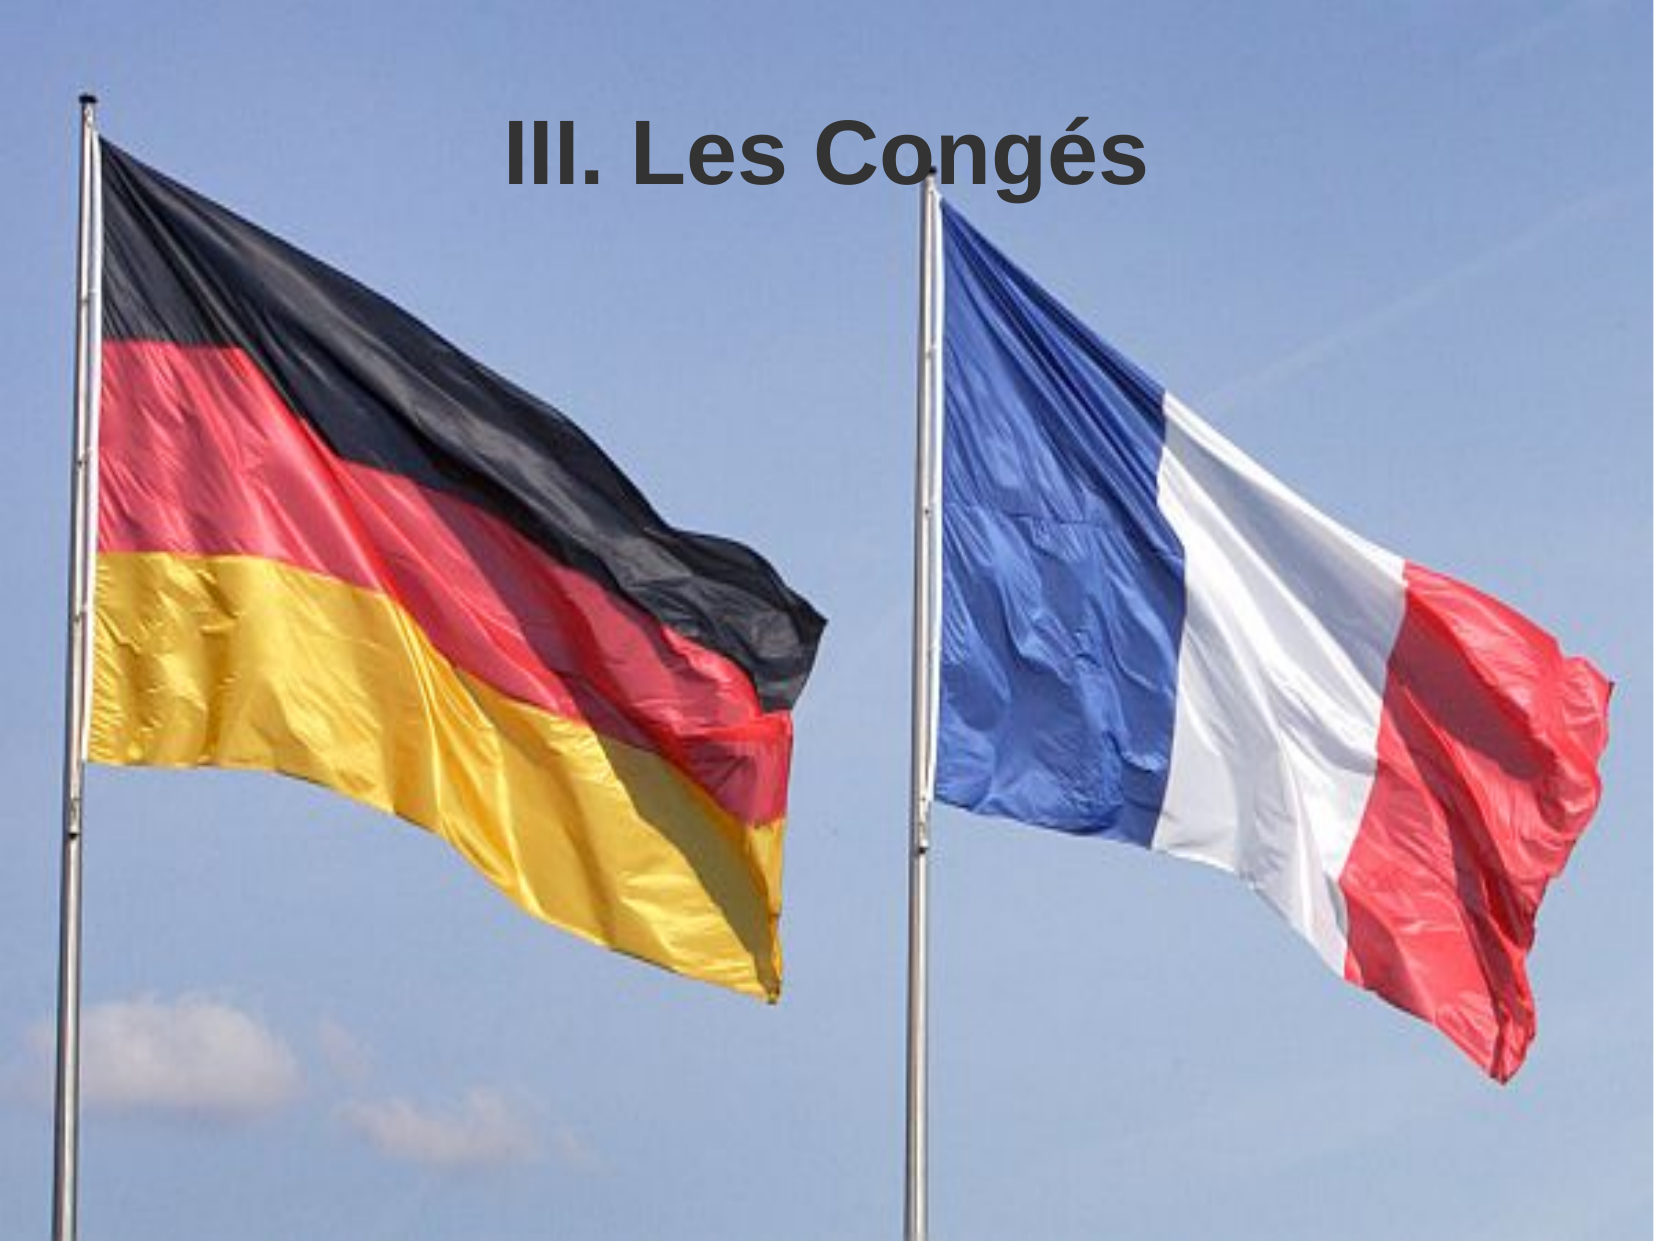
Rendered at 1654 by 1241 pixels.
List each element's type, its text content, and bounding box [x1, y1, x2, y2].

picture [0, 0, 1654, 1241]
title III. Les Congés [82, 49, 1571, 257]
